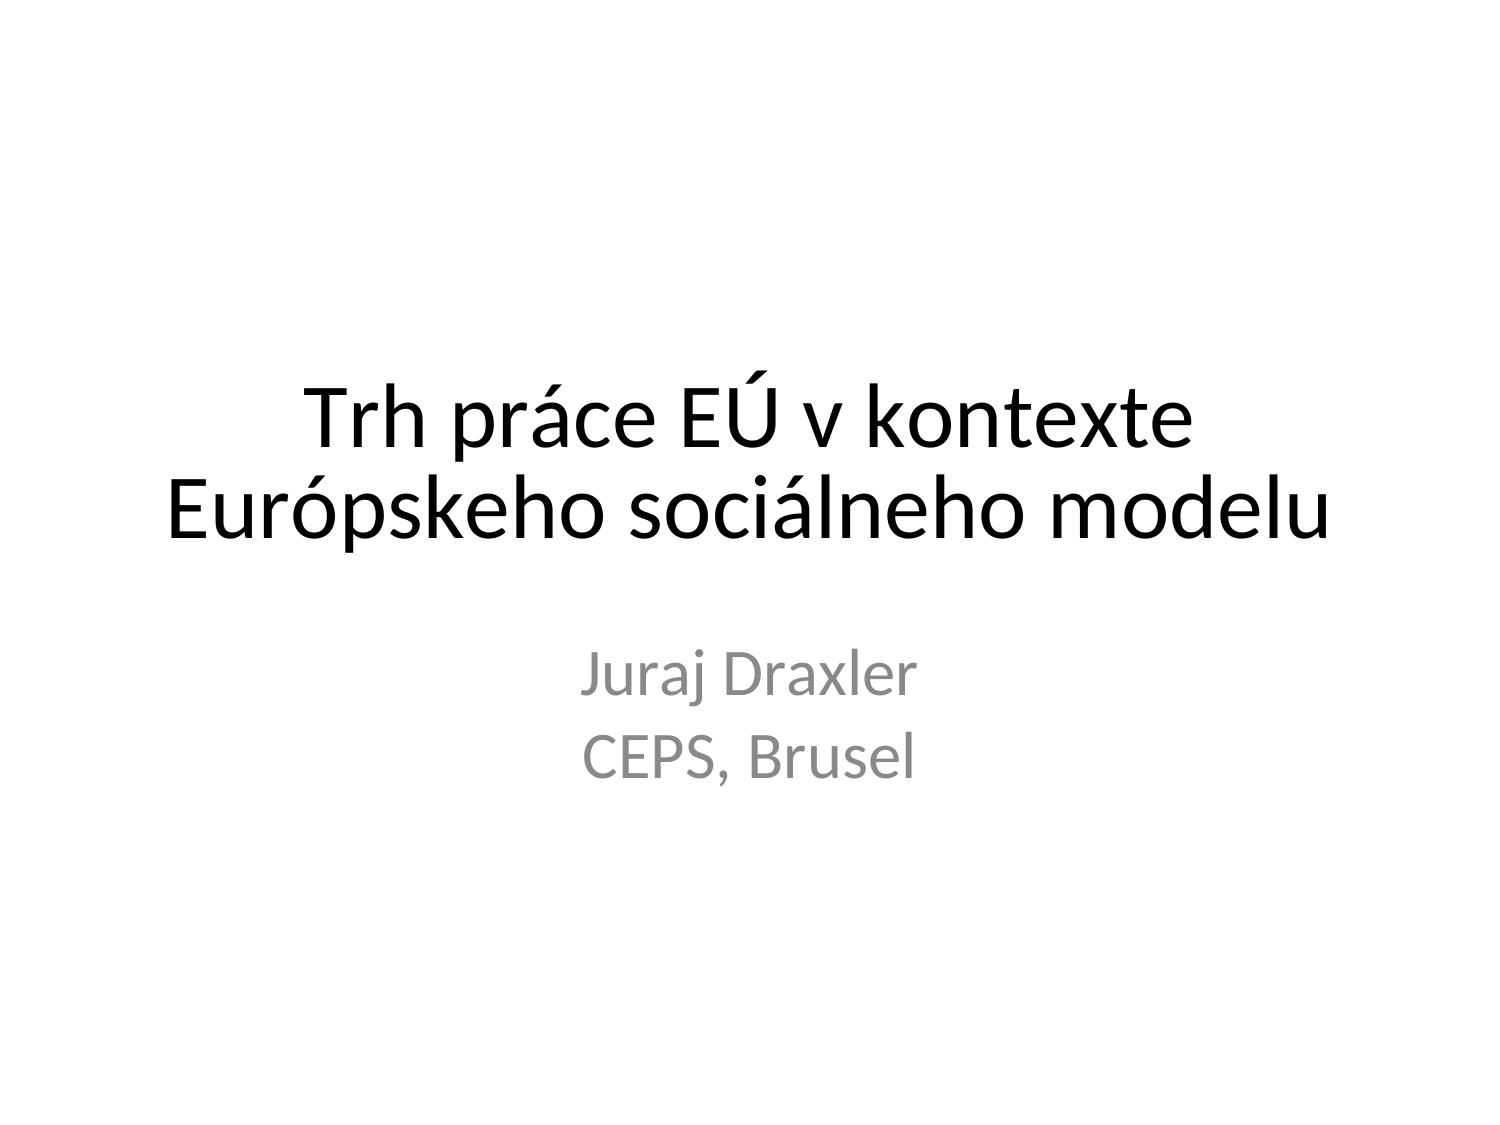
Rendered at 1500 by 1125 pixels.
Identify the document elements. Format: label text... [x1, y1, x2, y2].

text_box Juraj Draxler CEPS, Brusel [225, 637, 1276, 926]
title Trh práce EÚ v kontexte Európskeho sociálneho modelu [112, 297, 1388, 643]
